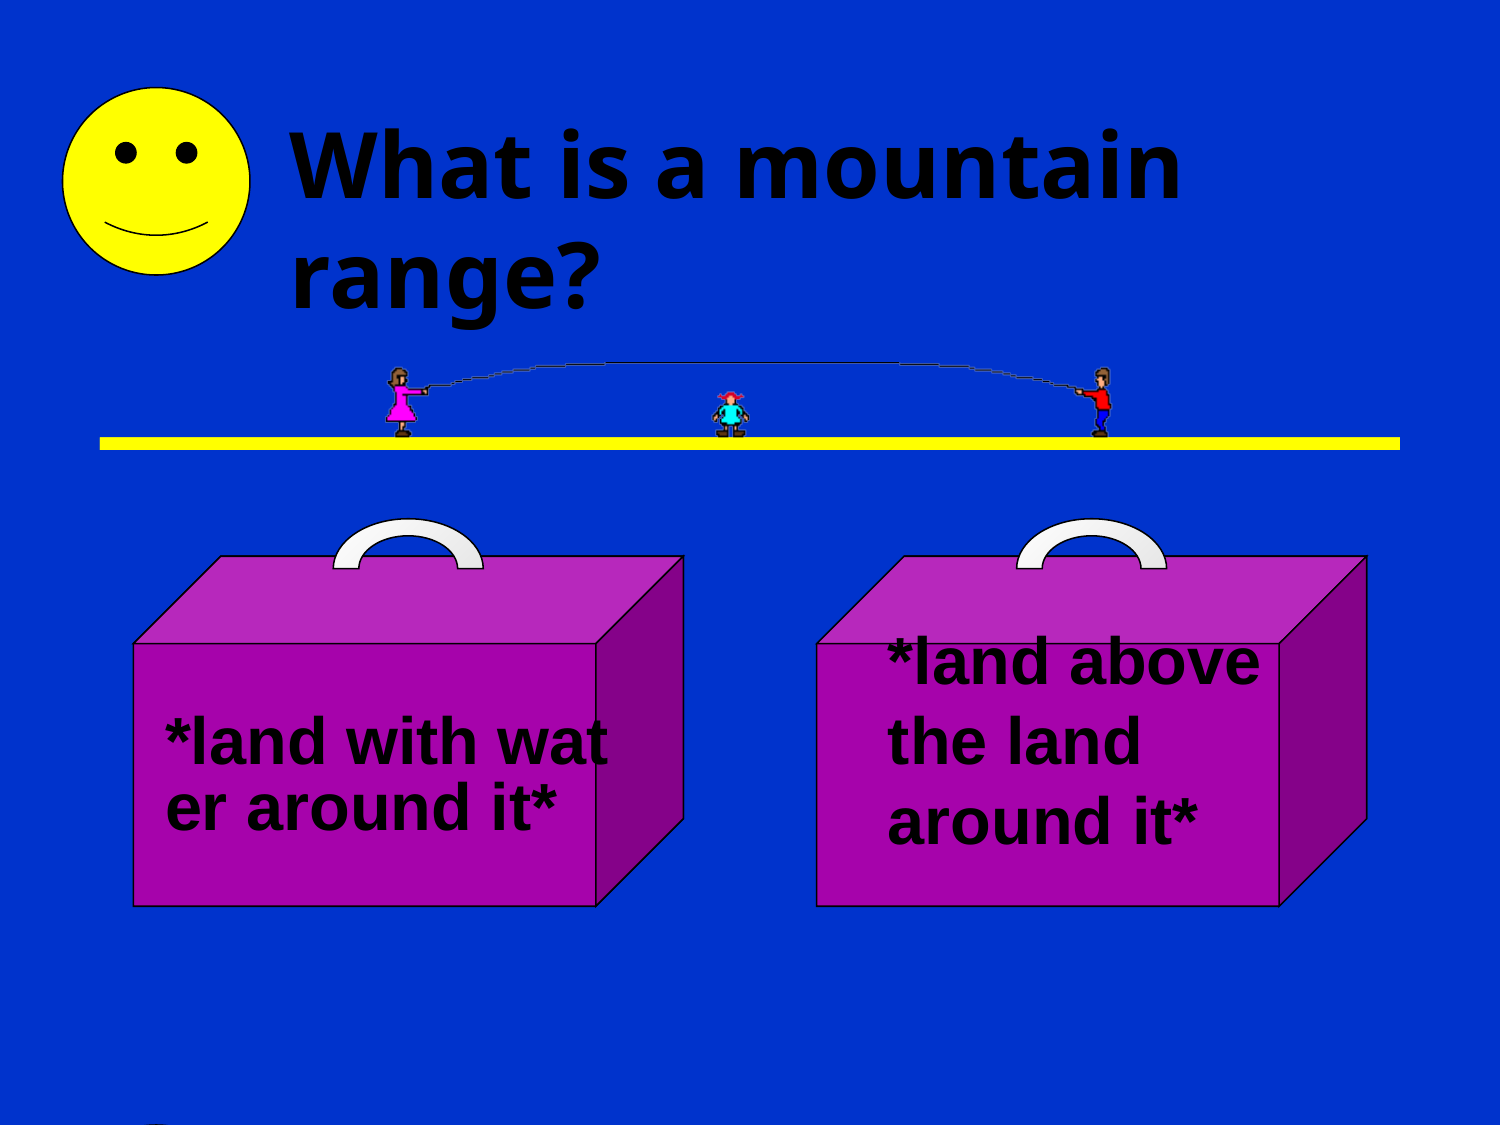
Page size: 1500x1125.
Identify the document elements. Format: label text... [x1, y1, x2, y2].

picture [384, 362, 1116, 437]
text_box [99, 437, 1400, 450]
list *land with water around it* [150, 587, 638, 888]
title What is a mountain range? [275, 99, 1388, 288]
list *land above the land around it* [825, 587, 1325, 888]
